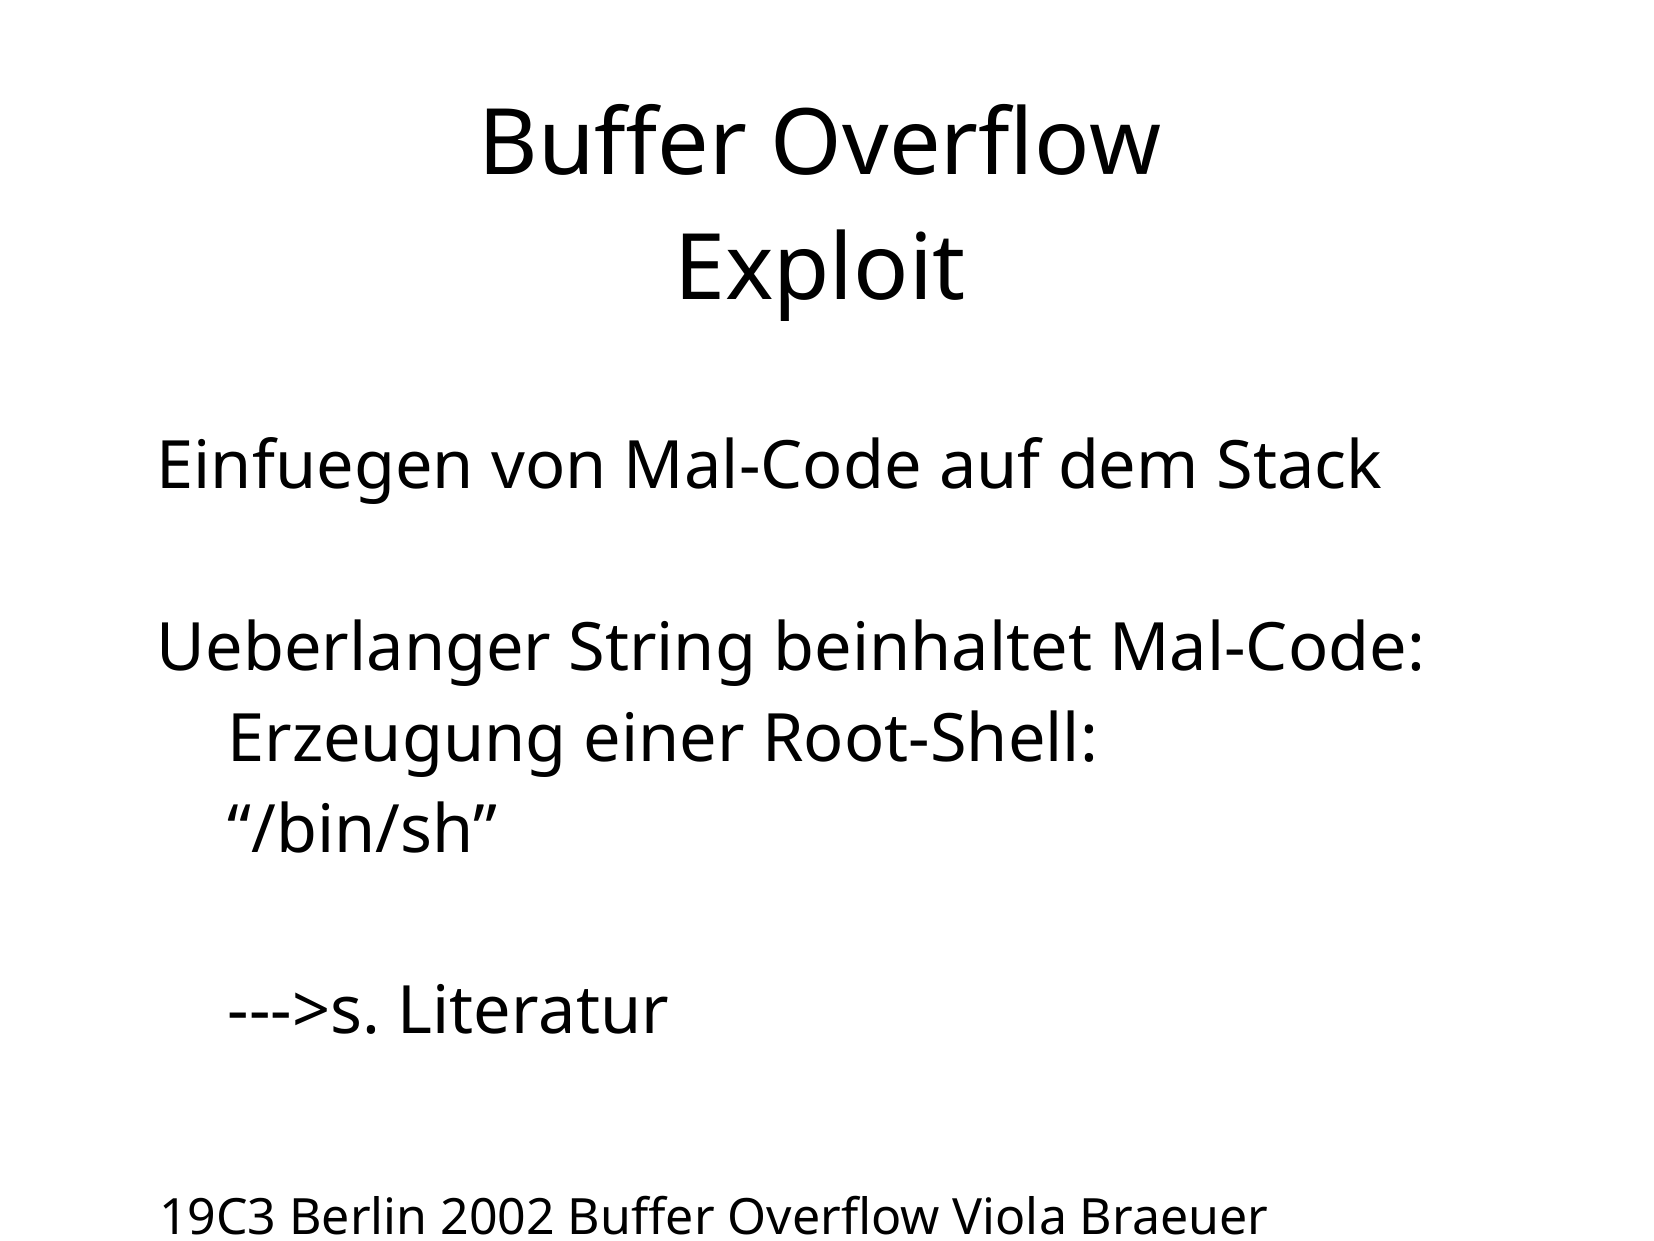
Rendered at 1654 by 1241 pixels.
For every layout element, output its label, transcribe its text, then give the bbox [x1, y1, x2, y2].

text_box Einfuegen von Mal-Code auf dem Stack Ueberlanger String beinhaltet Mal-Code: Erzeugung einer Root-Shell: “/bin/sh” --->s. Literatur [121, 326, 1534, 1144]
text_box 19C3 Berlin 2002 Buffer Overflow Viola Braeuer [159, 1112, 1269, 1241]
text_box Buffer Overflow Exploit [114, 0, 1527, 327]
